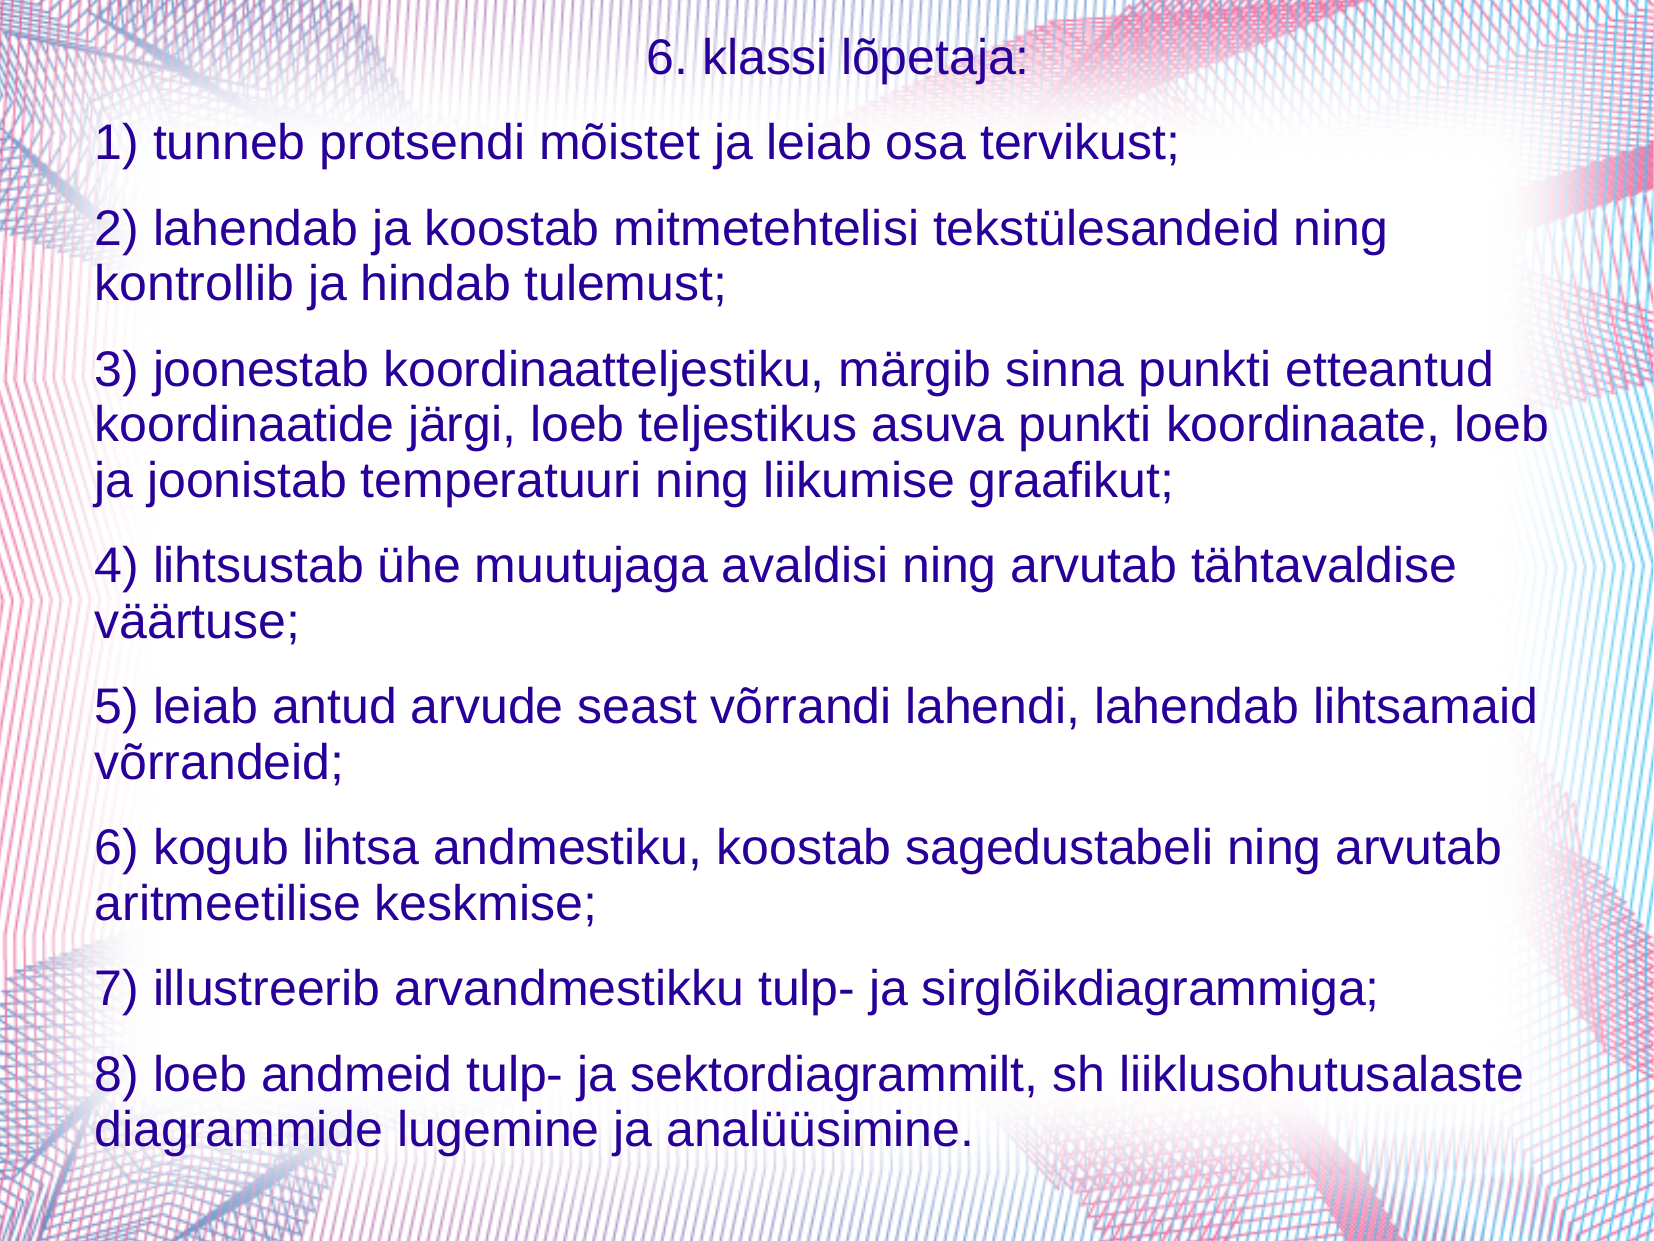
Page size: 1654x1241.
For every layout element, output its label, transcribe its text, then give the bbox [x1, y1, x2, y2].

picture [0, 0, 1654, 1241]
list 6. klassi lõpetaja: 1) tunneb protsendi mõistet ja leiab osa tervikust; 2) lahendab ja koostab mitmetehtelisi tekstülesandeid ning kontrollib ja hindab tulemust; 3) joonestab koordinaatteljestiku, märgib sinna punkti etteantud koordinaatide järgi, loeb teljestikus asuva punkti koordinaate, loeb ja joonistab temperatuuri ning liikumise graafikut; 4) lihtsustab ühe muutujaga avaldisi ning arvutab tähtavaldise väärtuse; 5) leiab antud arvude seast võrrandi lahendi, lahendab lihtsamaid võrrandeid; 6) kogub lihtsa andmestiku, koostab sagedustabeli ning arvutab aritmeetilise keskmise; 7) illustreerib arvandmestikku tulp- ja sirglõikdiagrammiga; 8) loeb andmeid tulp- ja sektordiagrammilt, sh liiklusohutusalaste diagrammide lugemine ja analüüsimine. [94, 29, 1583, 1158]
